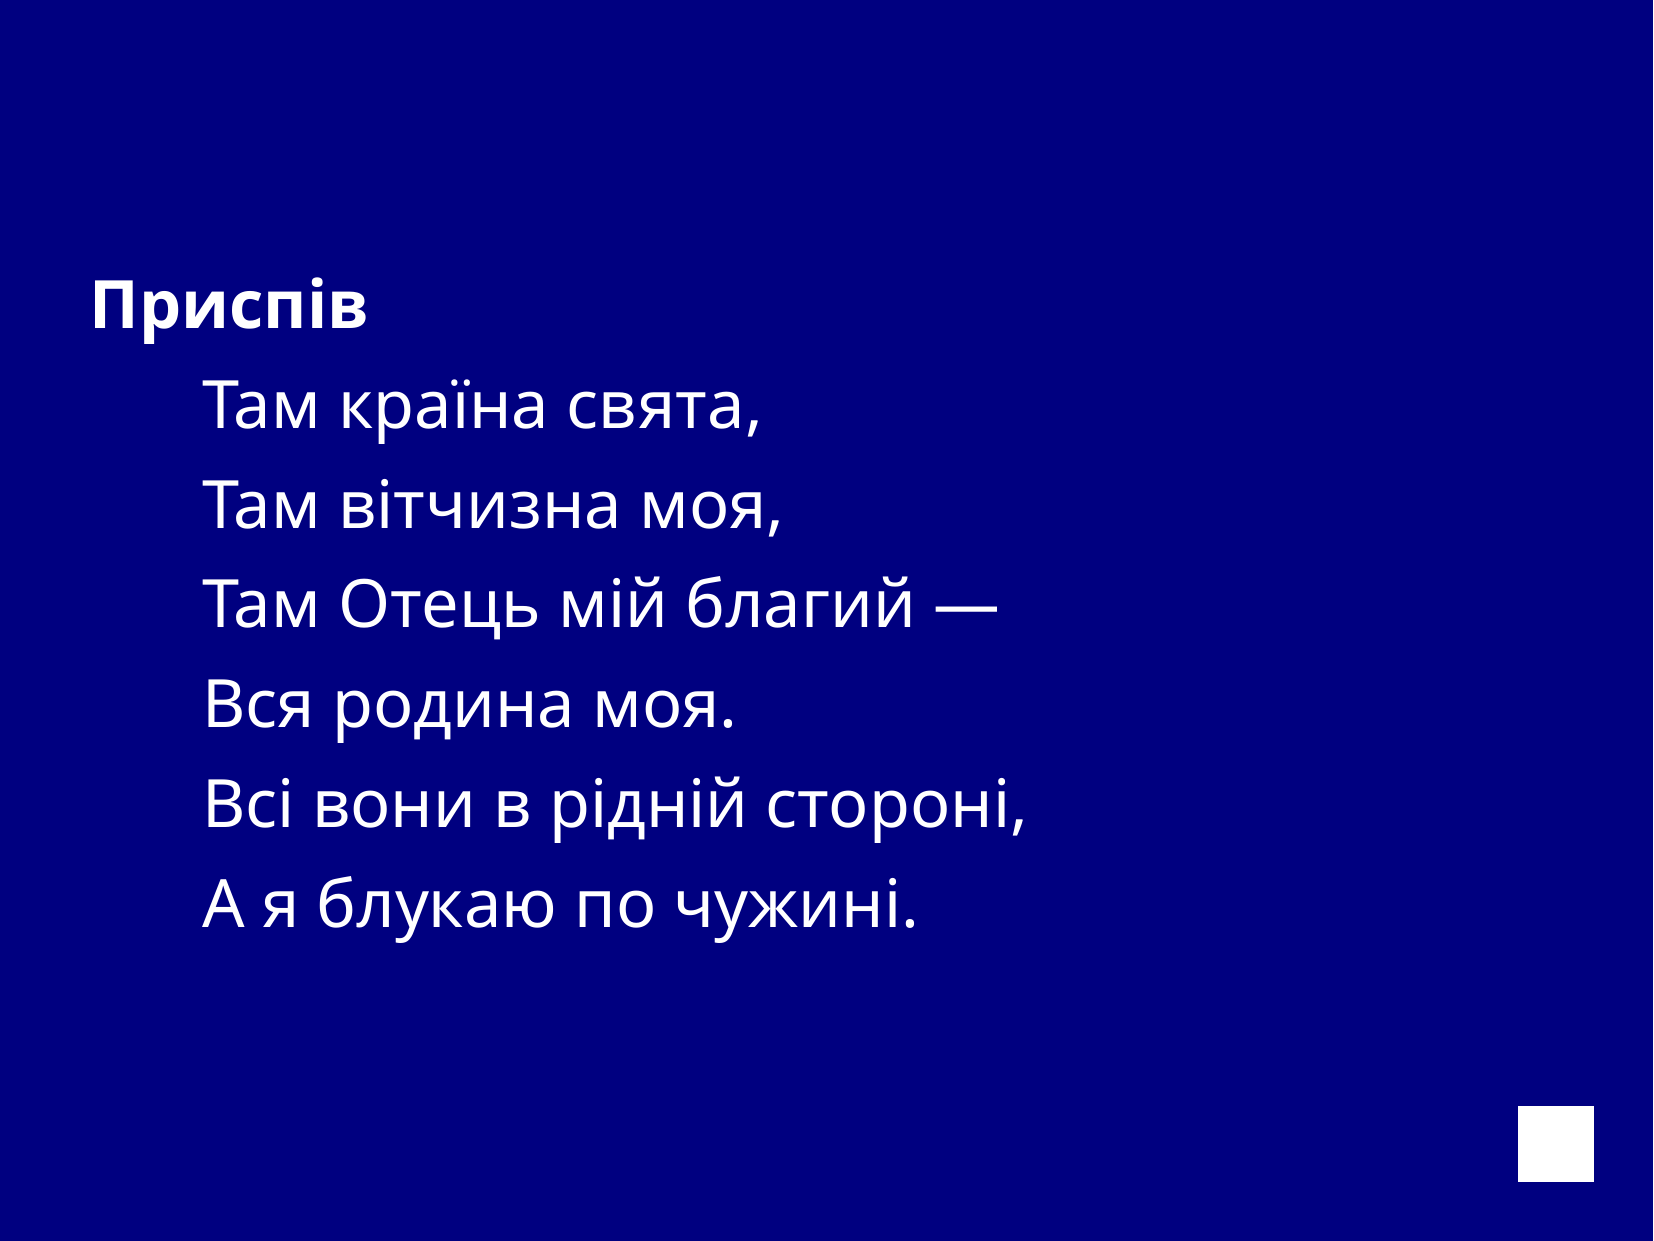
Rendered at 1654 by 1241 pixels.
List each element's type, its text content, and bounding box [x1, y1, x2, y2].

text_box Приспів Там країна свята, Там вітчизна моя, Там Отець мій благий ― Вся родина моя. Всі вони в рідній стороні, А я блукаю по чужині. [75, 150, 1576, 1163]
text_box [1518, 1106, 1594, 1182]
